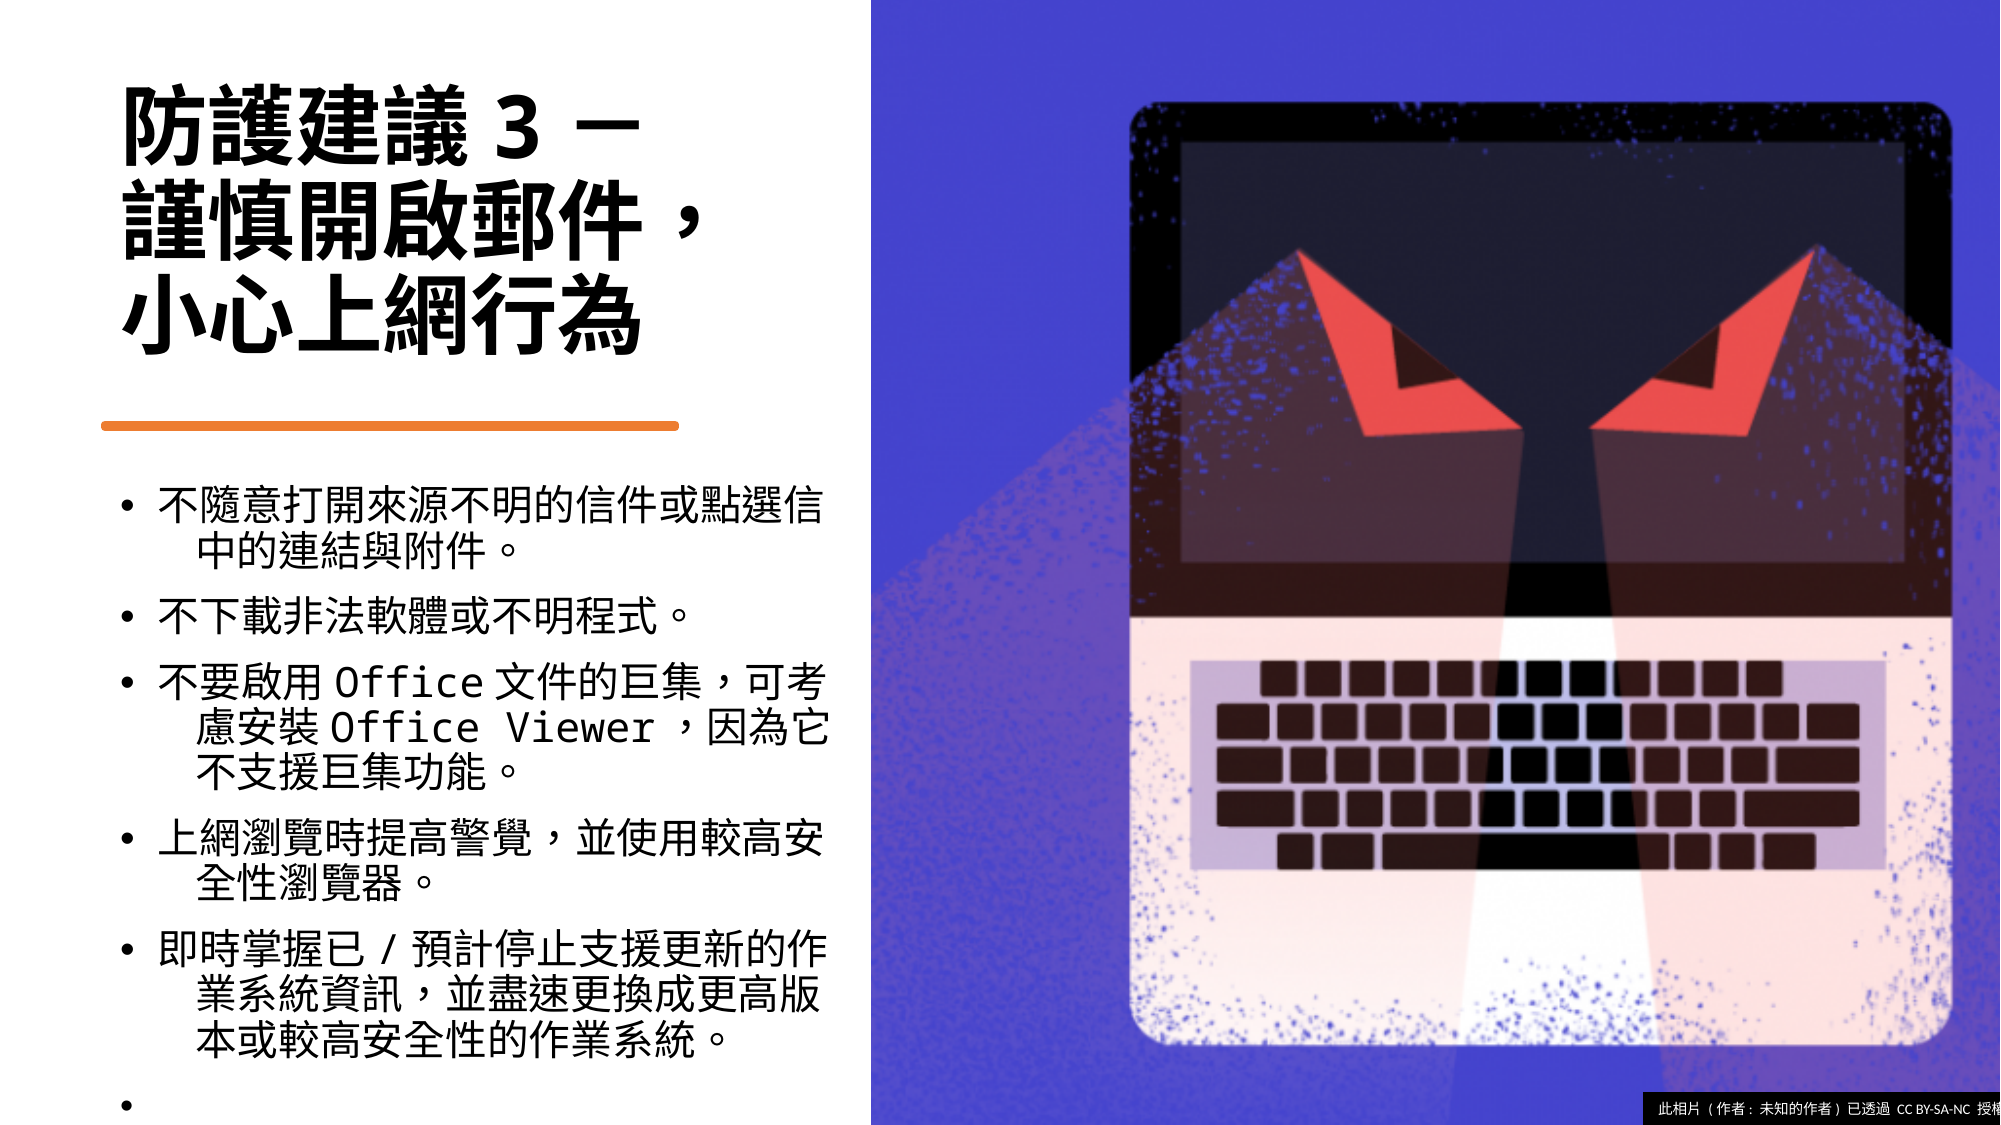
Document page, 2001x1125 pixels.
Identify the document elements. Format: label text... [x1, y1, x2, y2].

title 防護建議3－ 謹慎開啟郵件，小心上網行為 [105, 53, 822, 375]
list 不隨意打開來源不明的信件或點選信中的連結與附件。 不下載非法軟體或不明程式。 不要啟用Office文件的巨集，可考慮安裝Office Viewer，因為它不支援巨集功能。 上網瀏覽時提高警覺，並使用較高安全性瀏覽器。 即時掌握已/預計停止支援更新的作業系統資訊，並盡速更換成更高版本或較高安全性的作業系統。 [105, 477, 871, 1075]
picture [871, 0, 2000, 1125]
text_box [0, 0, 871, 1125]
text_box 此相片 (作者: 未知的作者) 已透過 CC BY-SA-NC 授權 [1643, 1092, 2000, 1125]
